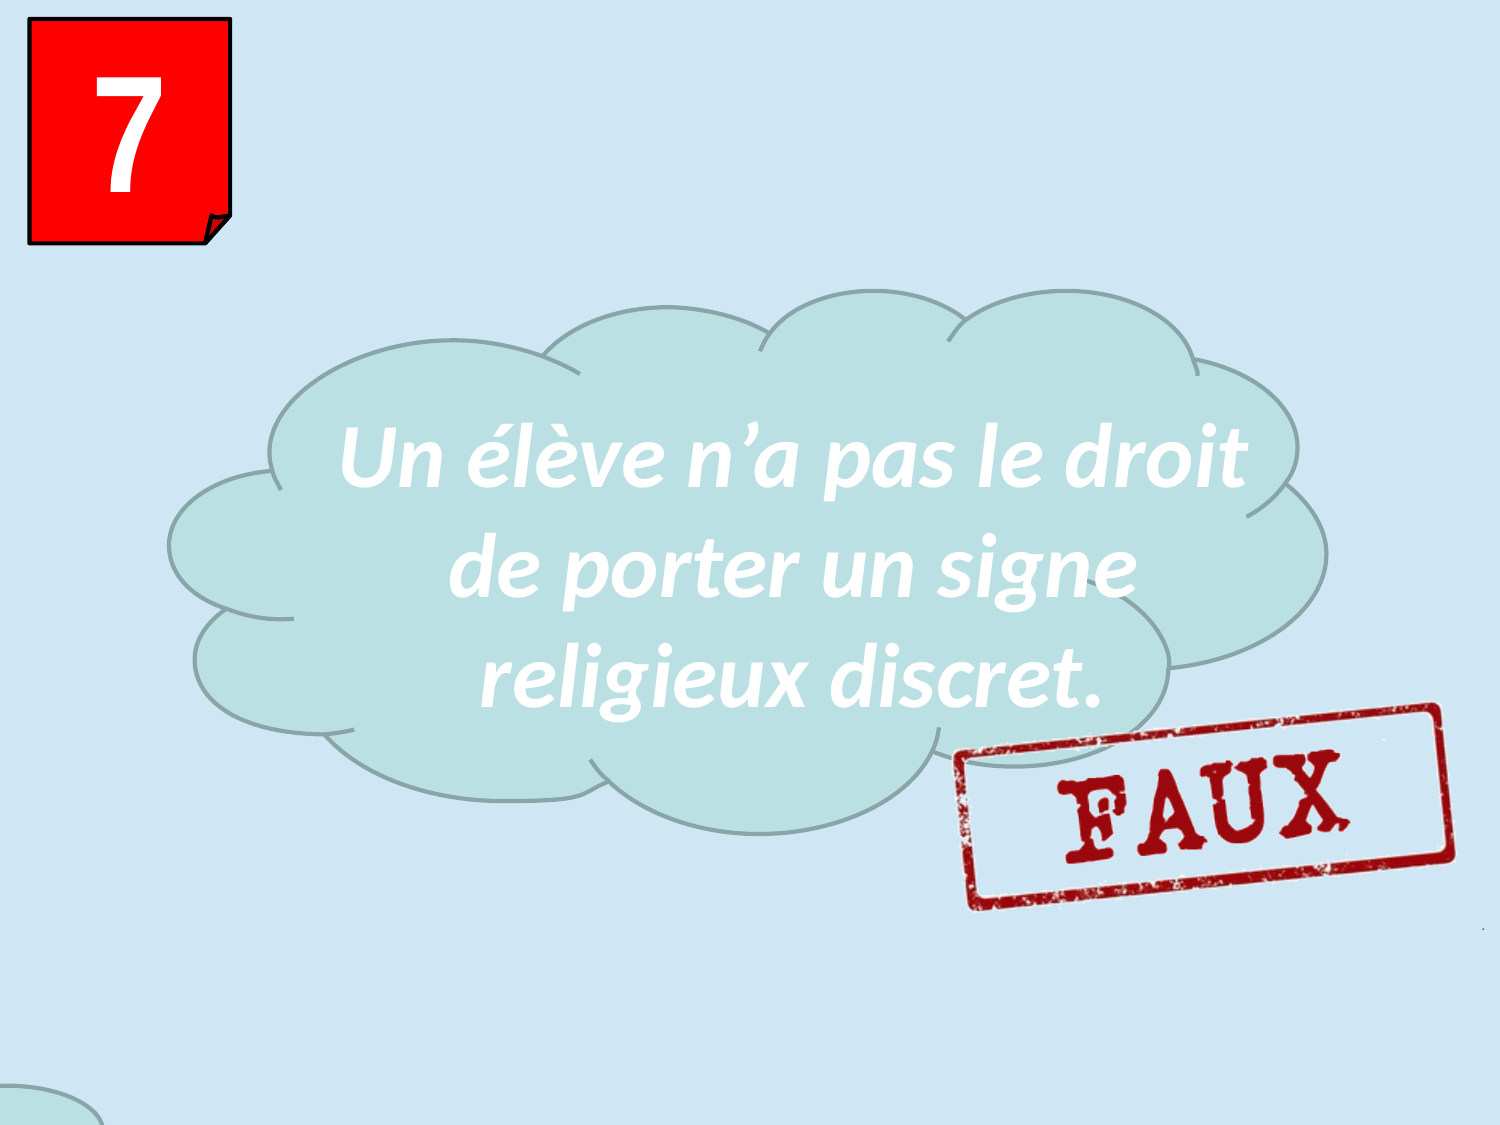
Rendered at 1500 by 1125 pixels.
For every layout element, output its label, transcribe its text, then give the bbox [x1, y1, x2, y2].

text_box [0, 1085, 103, 1125]
text_box Un élève n’a pas le droit de porter un signe religieux discret. [293, 388, 1294, 733]
text_box [1294, 490, 1327, 619]
text_box [1294, 427, 1298, 468]
text_box 7 [29, 18, 231, 234]
text_box [29, 234, 214, 244]
text_box [168, 400, 293, 733]
picture [927, 692, 1484, 930]
text_box [306, 290, 1264, 388]
text_box [297, 733, 927, 835]
